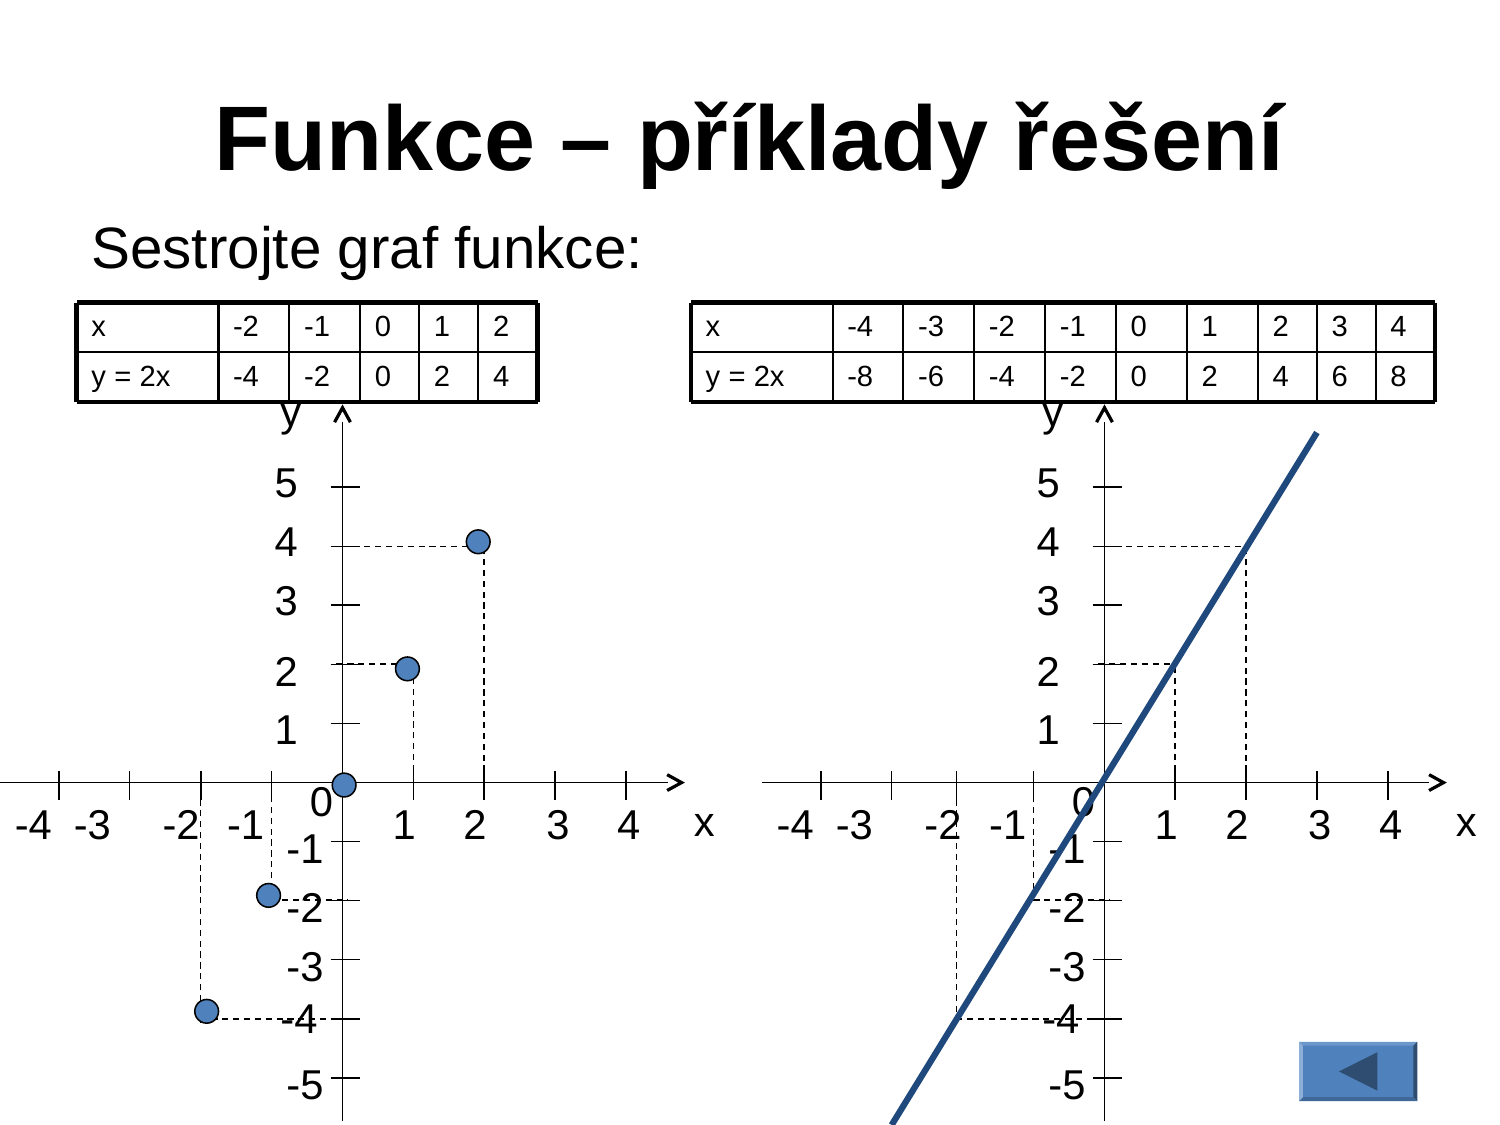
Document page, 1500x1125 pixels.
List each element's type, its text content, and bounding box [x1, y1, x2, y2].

text_box 2 [448, 794, 508, 866]
text_box 1 [1021, 712, 1081, 771]
text_box -4 [265, 987, 355, 1052]
text_box -2 [290, 353, 359, 400]
text_box 3 [1021, 569, 1081, 640]
text_box y [1027, 380, 1087, 452]
text_box -4 [1027, 987, 1117, 1052]
text_box y = 2x [693, 353, 832, 400]
text_box 3 [1318, 305, 1375, 351]
text_box -3 [904, 305, 973, 351]
text_box -3 [821, 794, 909, 866]
text_box -2 [909, 794, 974, 866]
text_box 3 [1293, 794, 1353, 866]
text_box 4 [1364, 794, 1424, 866]
title Funkce – příklady řešení [75, 45, 1426, 233]
text_box -1 [1033, 817, 1076, 877]
text_box -5 [1033, 1054, 1105, 1125]
text_box -2 [975, 305, 1044, 351]
text_box -1 [271, 817, 355, 877]
text_box 4 [259, 510, 319, 569]
text_box 5 [1021, 451, 1081, 510]
text_box -1 [1049, 817, 1117, 877]
text_box -2 [147, 794, 212, 866]
text_box -5 [271, 1054, 343, 1125]
text_box 3 [259, 569, 319, 640]
text_box 5 [259, 451, 319, 510]
text_box 4 [1021, 510, 1081, 569]
text_box y [265, 380, 325, 452]
text_box -4 [0, 794, 59, 866]
text_box 2 [1259, 305, 1316, 351]
text_box 2 [479, 305, 535, 351]
text_box 4 [602, 794, 662, 866]
text_box 2 [1021, 640, 1081, 712]
text_box 4 [479, 353, 535, 400]
text_box 0 [1117, 353, 1186, 400]
text_box 0 [1076, 790, 1089, 812]
text_box -1 [212, 794, 296, 866]
text_box -2 [1046, 353, 1115, 400]
text_box -2 [1033, 877, 1117, 948]
text_box -2 [271, 877, 355, 948]
text_box -2 [220, 305, 288, 351]
text_box -1 [1046, 305, 1115, 351]
text_box -8 [834, 353, 902, 400]
text_box -1 [290, 305, 359, 351]
text_box -2 [1033, 877, 1039, 885]
text_box 1 [377, 794, 437, 866]
text_box [1300, 1041, 1418, 1102]
text_box 0 [1086, 770, 1117, 817]
text_box 1 [259, 712, 319, 771]
text_box x [79, 305, 217, 351]
text_box 2 [420, 353, 477, 400]
text_box y = 2x [79, 353, 217, 400]
text_box -4 [220, 353, 288, 400]
text_box [194, 999, 219, 1024]
text_box -6 [904, 353, 973, 400]
text_box -4 [761, 794, 821, 866]
text_box 1 [420, 305, 477, 351]
text_box 3 [531, 794, 591, 866]
text_box -4 [834, 305, 902, 351]
text_box x [693, 305, 832, 351]
text_box 0 [361, 305, 418, 351]
text_box -3 [271, 936, 343, 987]
text_box 4 [1259, 353, 1316, 400]
text_box 0 [1057, 770, 1105, 817]
text_box 2 [1188, 353, 1257, 400]
text_box Sestrojte graf funkce: [76, 207, 1414, 291]
text_box 1 [1188, 305, 1257, 351]
text_box 6 [1318, 353, 1375, 400]
text_box 2 [1210, 794, 1270, 866]
text_box 0 [361, 353, 418, 400]
text_box 8 [1377, 353, 1433, 400]
text_box 0 [295, 770, 355, 817]
text_box 4 [1377, 305, 1433, 351]
text_box 12 [1299, 1041, 1303, 1102]
text_box [466, 529, 491, 554]
text_box 1 [1139, 794, 1199, 866]
text_box 2 [259, 640, 319, 712]
text_box [395, 656, 420, 681]
text_box -3 [59, 794, 147, 866]
text_box -3 [1033, 936, 1105, 987]
text_box [332, 773, 356, 797]
text_box -4 [975, 353, 1044, 400]
text_box x [1441, 791, 1500, 863]
text_box 0 [1117, 305, 1186, 351]
text_box x [679, 791, 739, 863]
text_box -1 [974, 794, 1058, 866]
text_box [256, 883, 281, 908]
